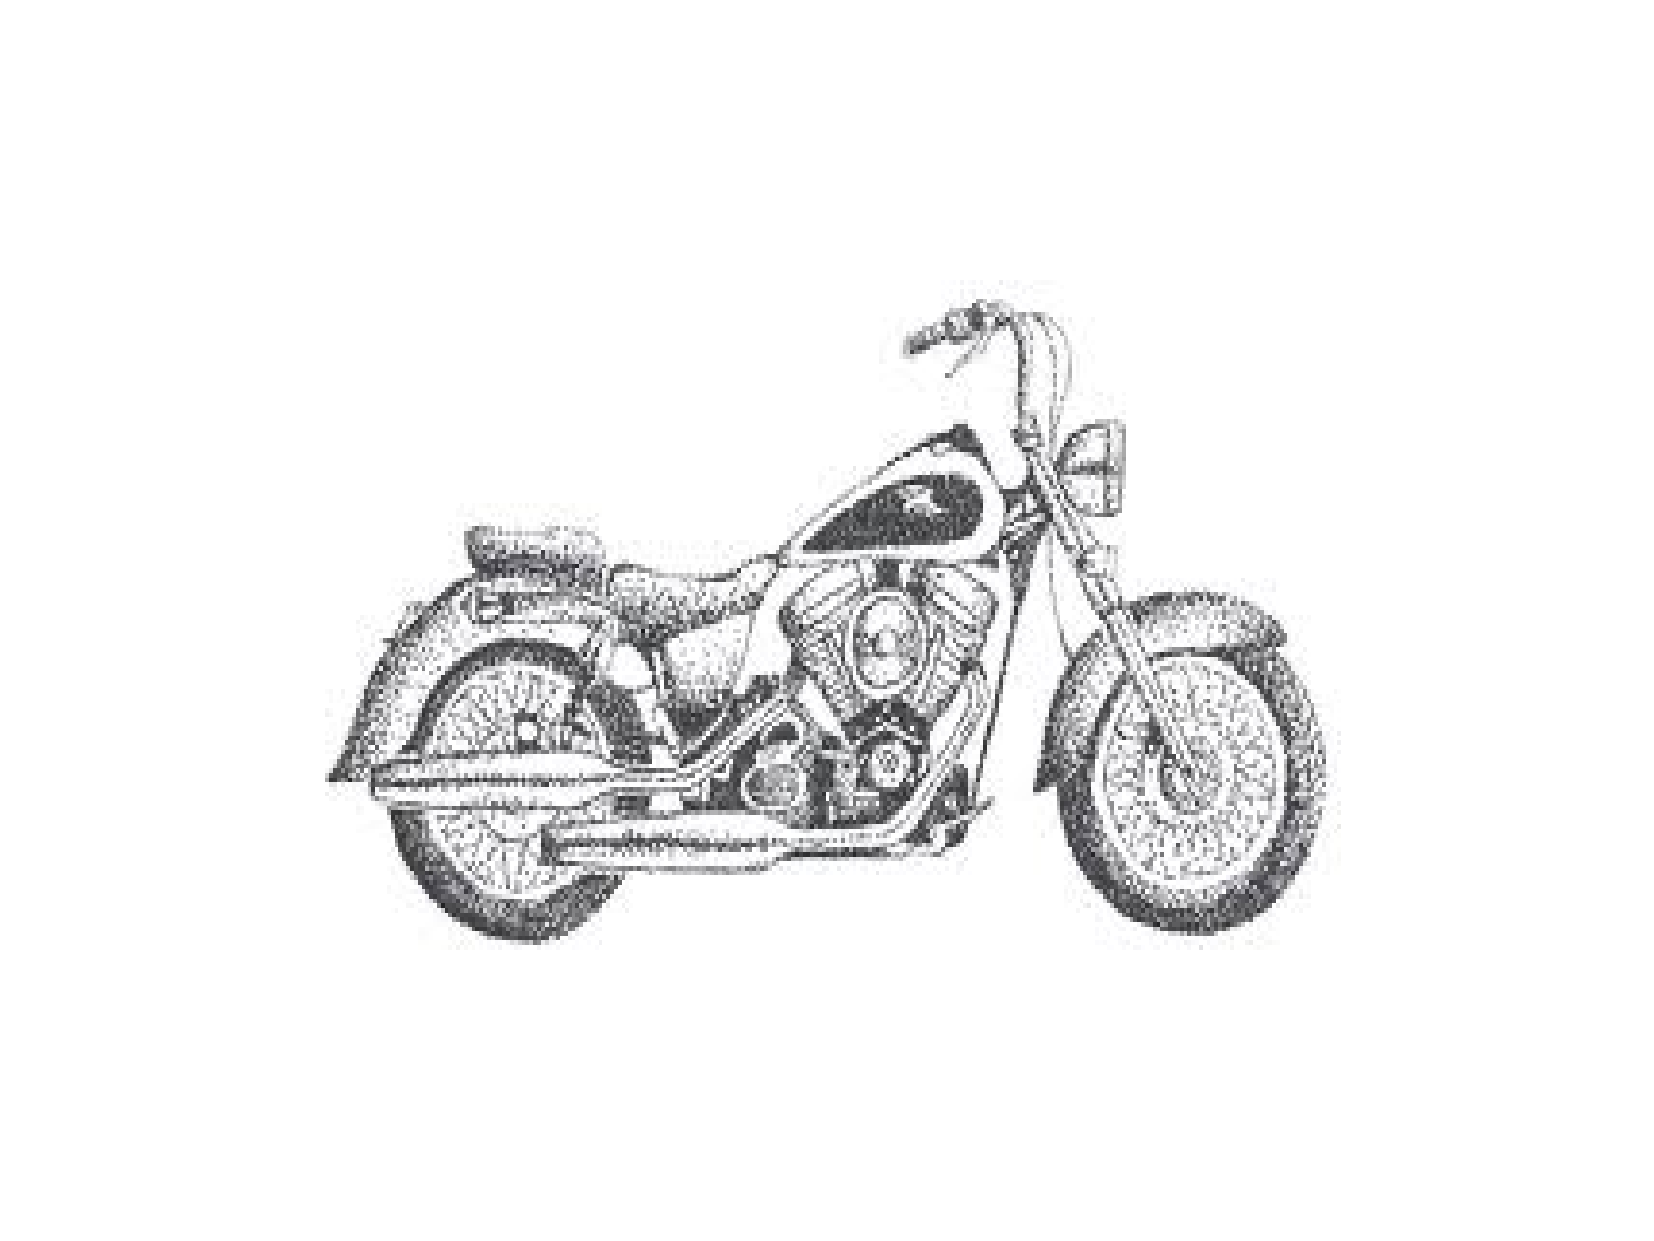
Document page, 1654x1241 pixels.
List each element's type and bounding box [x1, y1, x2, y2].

picture [295, 206, 1388, 1034]
